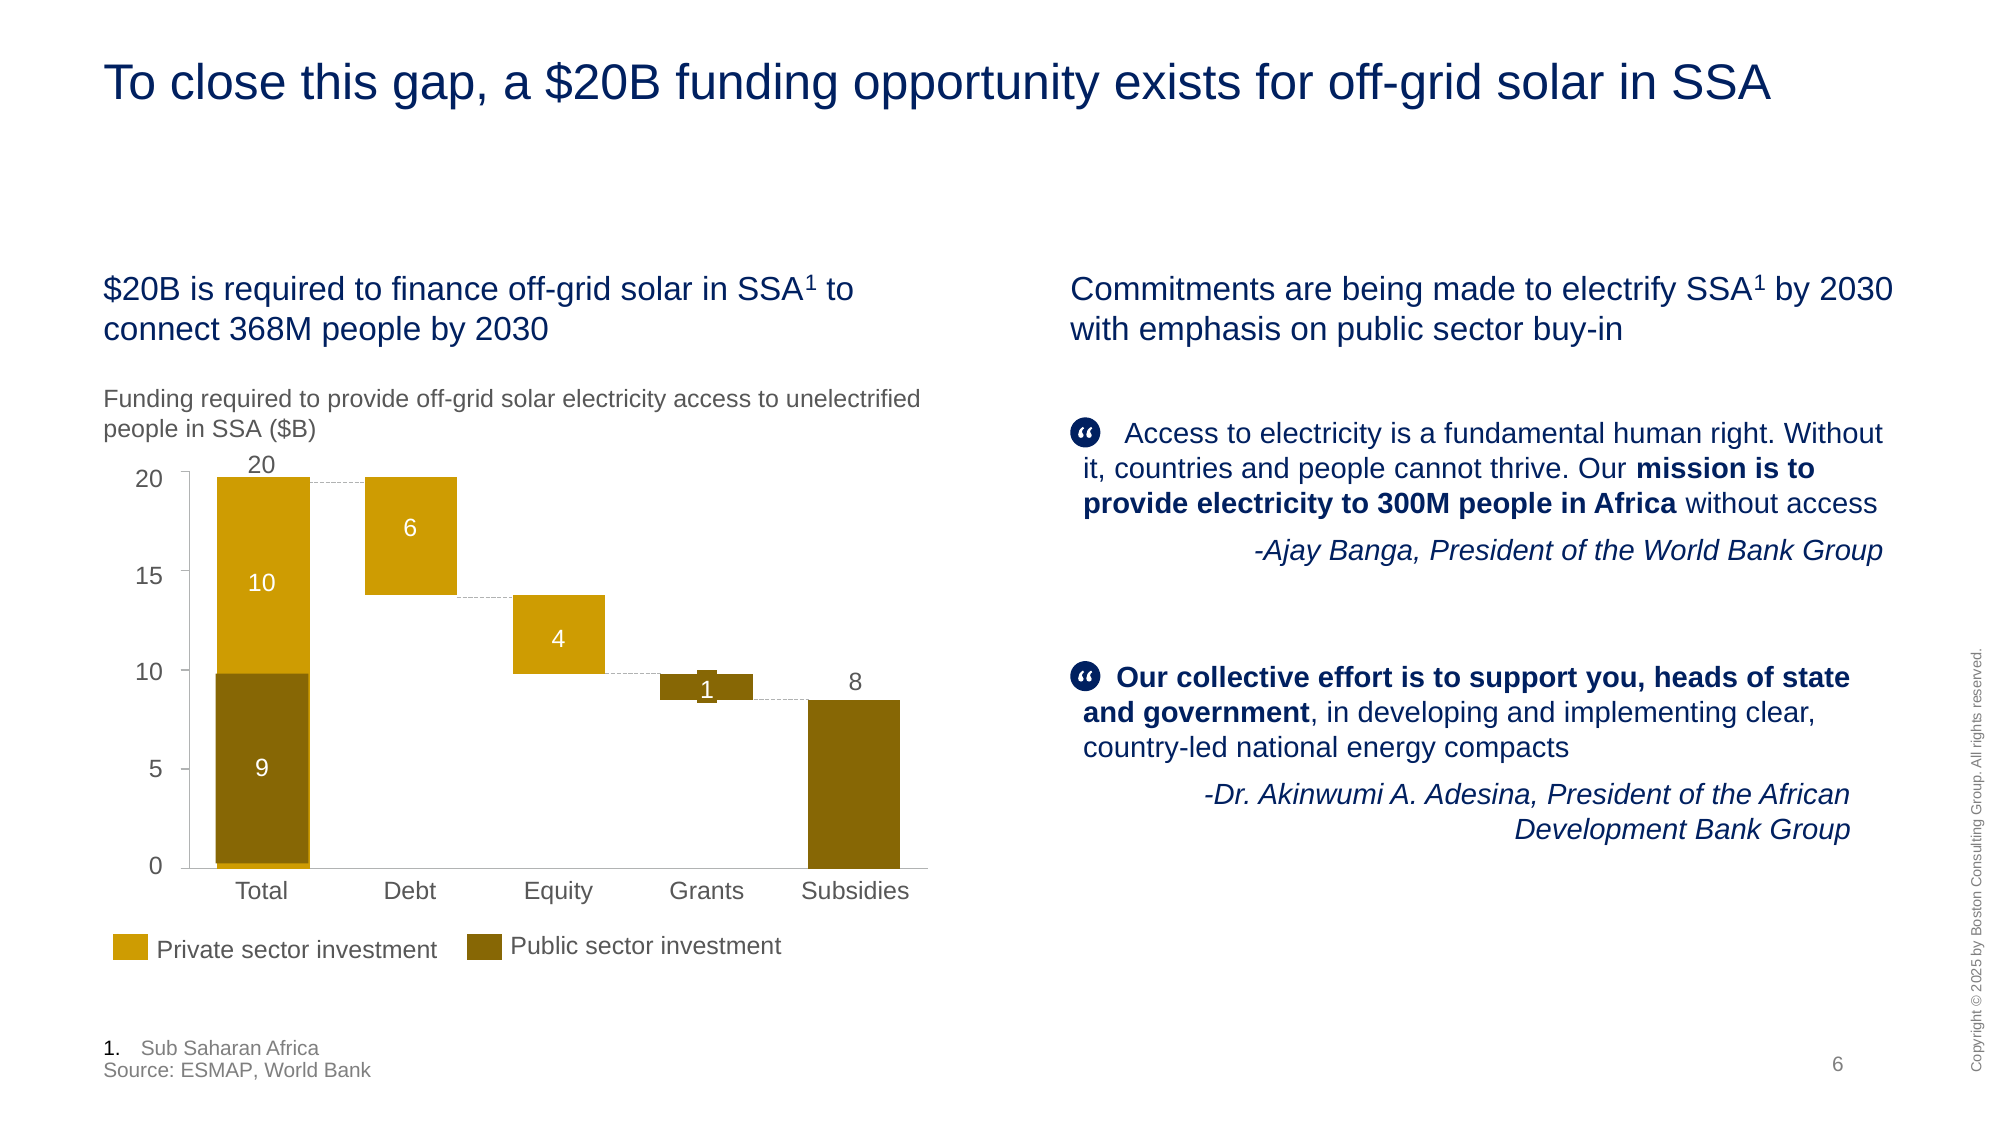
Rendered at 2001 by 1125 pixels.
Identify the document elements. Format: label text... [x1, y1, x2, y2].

text_box Total [234, 872, 289, 905]
text_box 0 [149, 846, 163, 879]
text_box Our collective effort is to support you, heads of state and government, in developing and implementing clear, country-led national energy compacts -Dr. Akinwumi A. Adesina, President of the African Development Bank Group [1077, 652, 1897, 851]
text_box 10 [135, 653, 163, 686]
text_box Public sector investment [510, 930, 926, 964]
text_box Access to electricity is a fundamental human right. Without it, countries and people cannot thrive. Our mission is to provide electricity to 300M people in Africa without access -Ajay Banga, President of the World Bank Group [1077, 408, 1897, 557]
text_box [1070, 663, 1077, 689]
text_box Commitments are being made to electrify SSA1 by 2030 with emphasis on public sector buy-in [1070, 251, 1897, 348]
text_box Subsidies [800, 872, 910, 905]
text_box 6 [400, 507, 420, 573]
text_box $20B is required to finance off-grid solar in SSA1 to connect 368M people by 2030 [103, 251, 930, 348]
text_box Funding required to provide off-grid solar electricity access to unelectrified people in SSA ($B) [103, 382, 930, 433]
text_box Grants [668, 872, 746, 905]
text_box 1 [697, 670, 717, 703]
text_box 10 [220, 559, 304, 607]
text_box 9 [215, 673, 309, 864]
text_box [113, 934, 148, 960]
title To close this gap, a $20B funding opportunity exists for off-grid solar in SSA [103, 55, 1897, 111]
text_box 15 [135, 556, 163, 589]
text_box Sub Saharan Africa Source: ESMAP, World Bank [103, 1037, 1585, 1082]
text_box 20 [135, 460, 163, 493]
text_box 5 [149, 749, 163, 783]
text_box Equity [523, 872, 594, 905]
chart [174, 463, 944, 877]
text_box Debt [383, 872, 438, 905]
text_box [467, 934, 502, 960]
text_box 4 [549, 619, 569, 652]
text_box [1070, 419, 1077, 445]
text_box 8 [846, 662, 866, 696]
text_box Private sector investment [157, 931, 437, 964]
text_box 20 [245, 445, 279, 478]
text_box 0 [151, 858, 159, 872]
